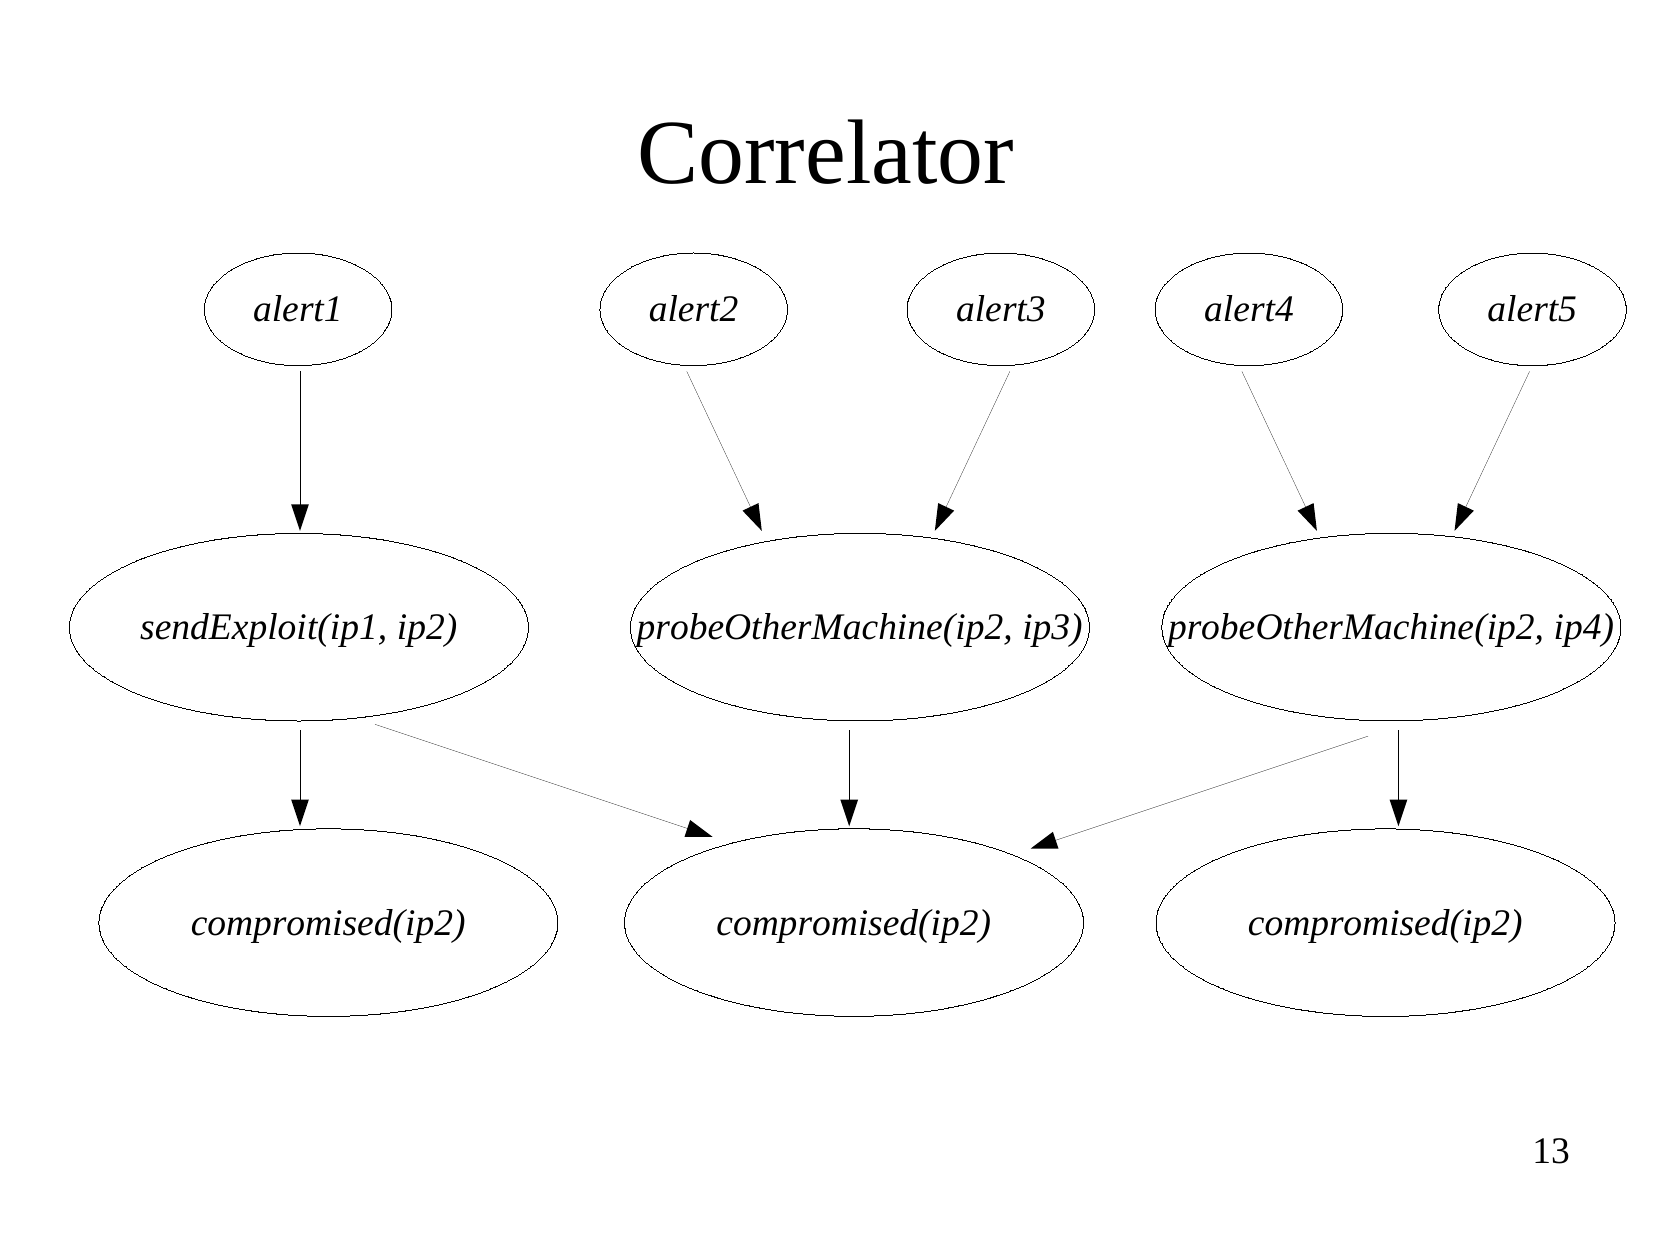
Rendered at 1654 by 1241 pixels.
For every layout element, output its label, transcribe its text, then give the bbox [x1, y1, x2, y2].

text_box alert2 [599, 252, 788, 366]
text_box alert1 [204, 253, 392, 366]
text_box compromised(ip2) [98, 828, 558, 1017]
text_box alert3 [907, 253, 1095, 366]
text_box alert4 [1155, 253, 1343, 366]
text_box compromised(ip2) [624, 828, 1084, 1017]
text_box compromised(ip2) [1156, 828, 1616, 1017]
text_box alert5 [1438, 253, 1627, 366]
title Correlator [82, 49, 1570, 256]
text_box probeOtherMachine(ip2, ip3) [630, 533, 1090, 721]
text_box sendExploit(ip1, ip2) [69, 533, 529, 722]
text_box probeOtherMachine(ip2, ip4) [1161, 533, 1621, 721]
